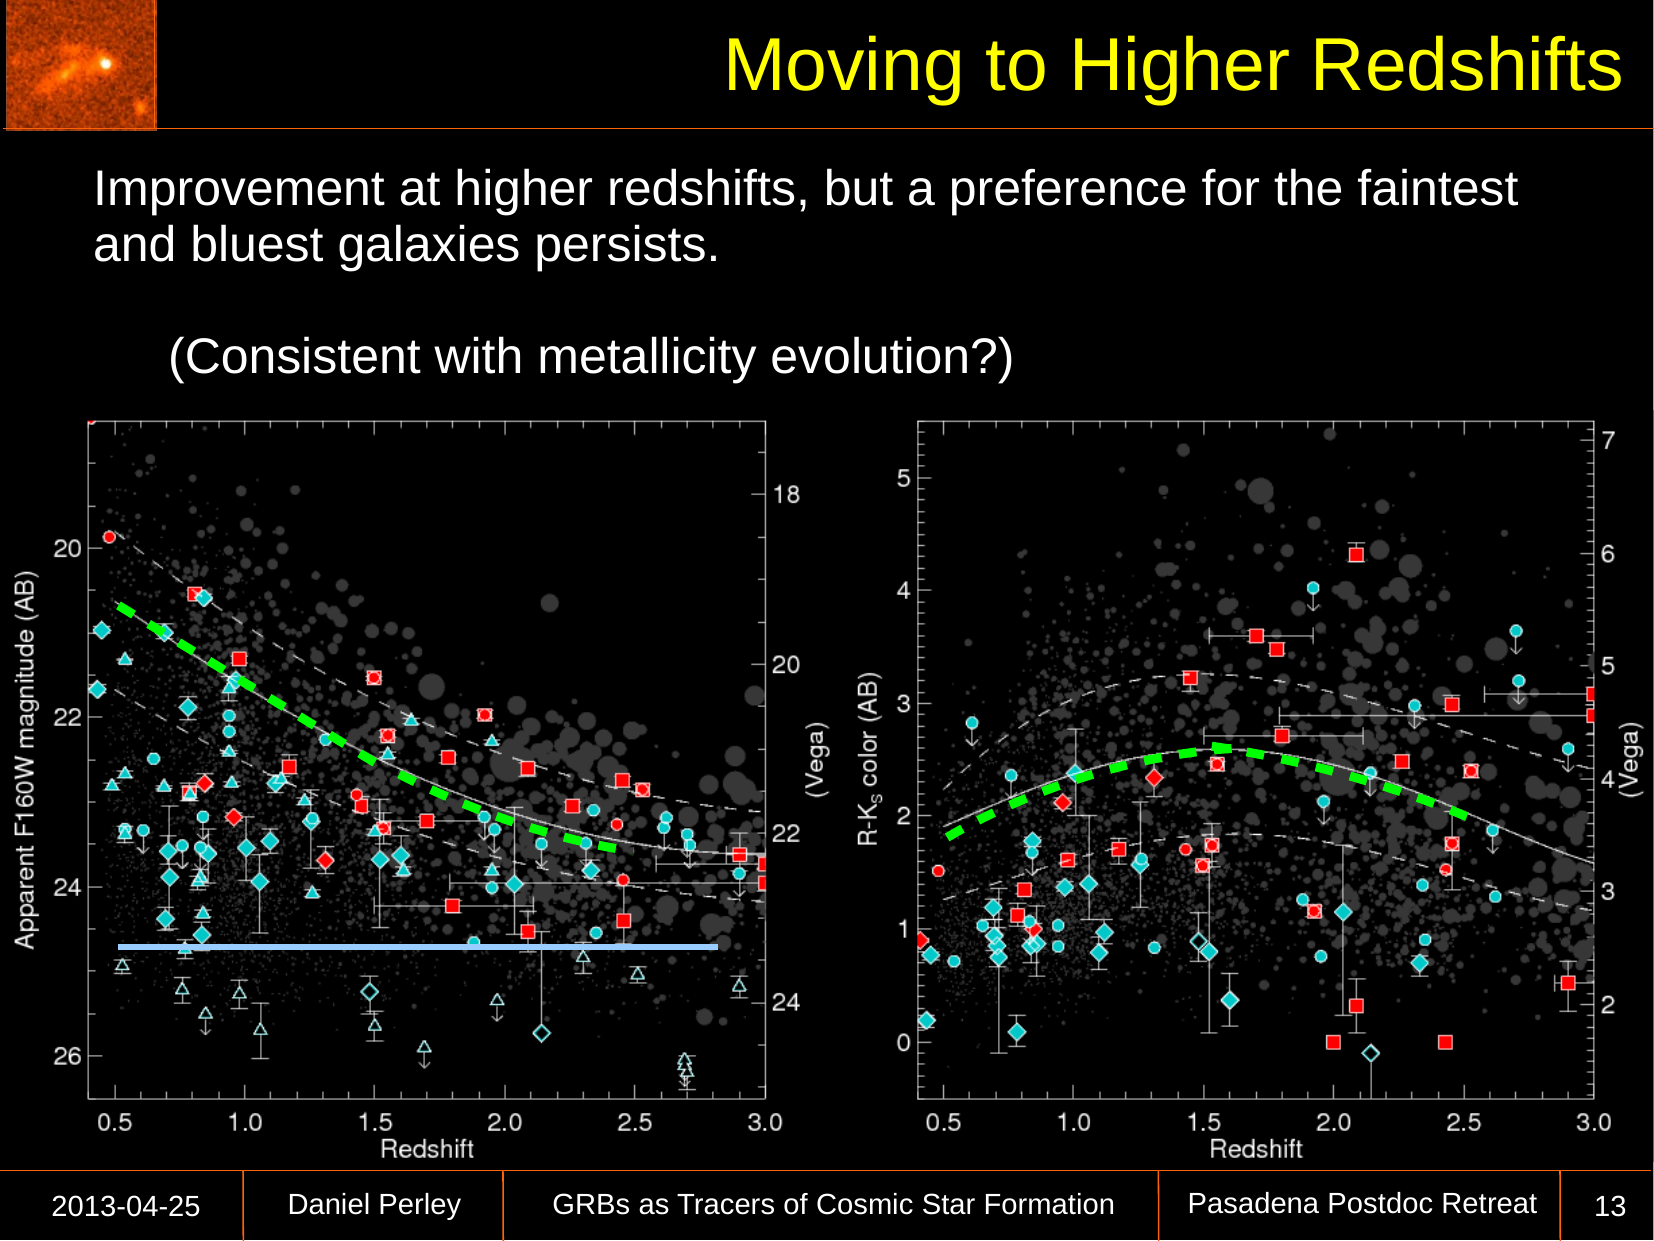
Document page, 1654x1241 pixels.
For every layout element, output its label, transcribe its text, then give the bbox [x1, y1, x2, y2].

title Moving to Higher Redshifts [187, 21, 1624, 108]
picture [0, 410, 1654, 1162]
picture [7, 0, 154, 128]
text_box Improvement at higher redshifts, but a preference for the faintest and bluest galaxies persists. (Consistent with metallicity evolution?) [75, 150, 1576, 395]
